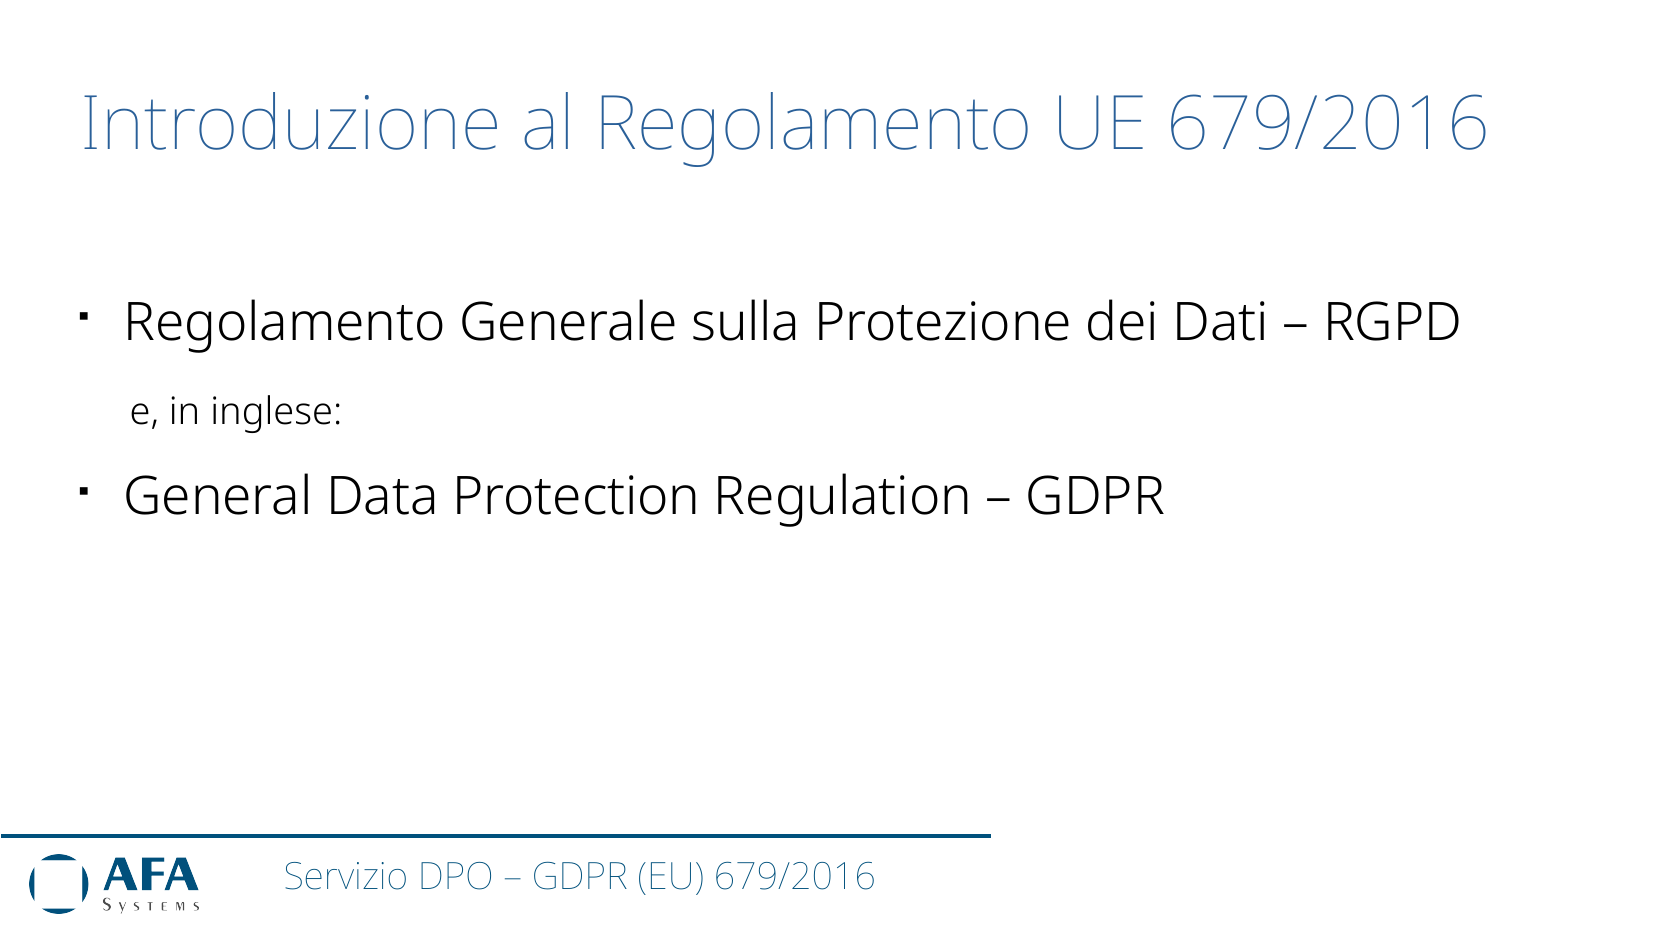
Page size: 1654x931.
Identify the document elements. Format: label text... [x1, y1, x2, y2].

picture [29, 854, 199, 914]
list Regolamento Generale sulla Protezione dei Dati – RGPD e, in inglese: General Data Protection Regulation – GDPR [59, 283, 1607, 532]
title Introduzione al Regolamento UE 679/2016 [80, 31, 1569, 210]
